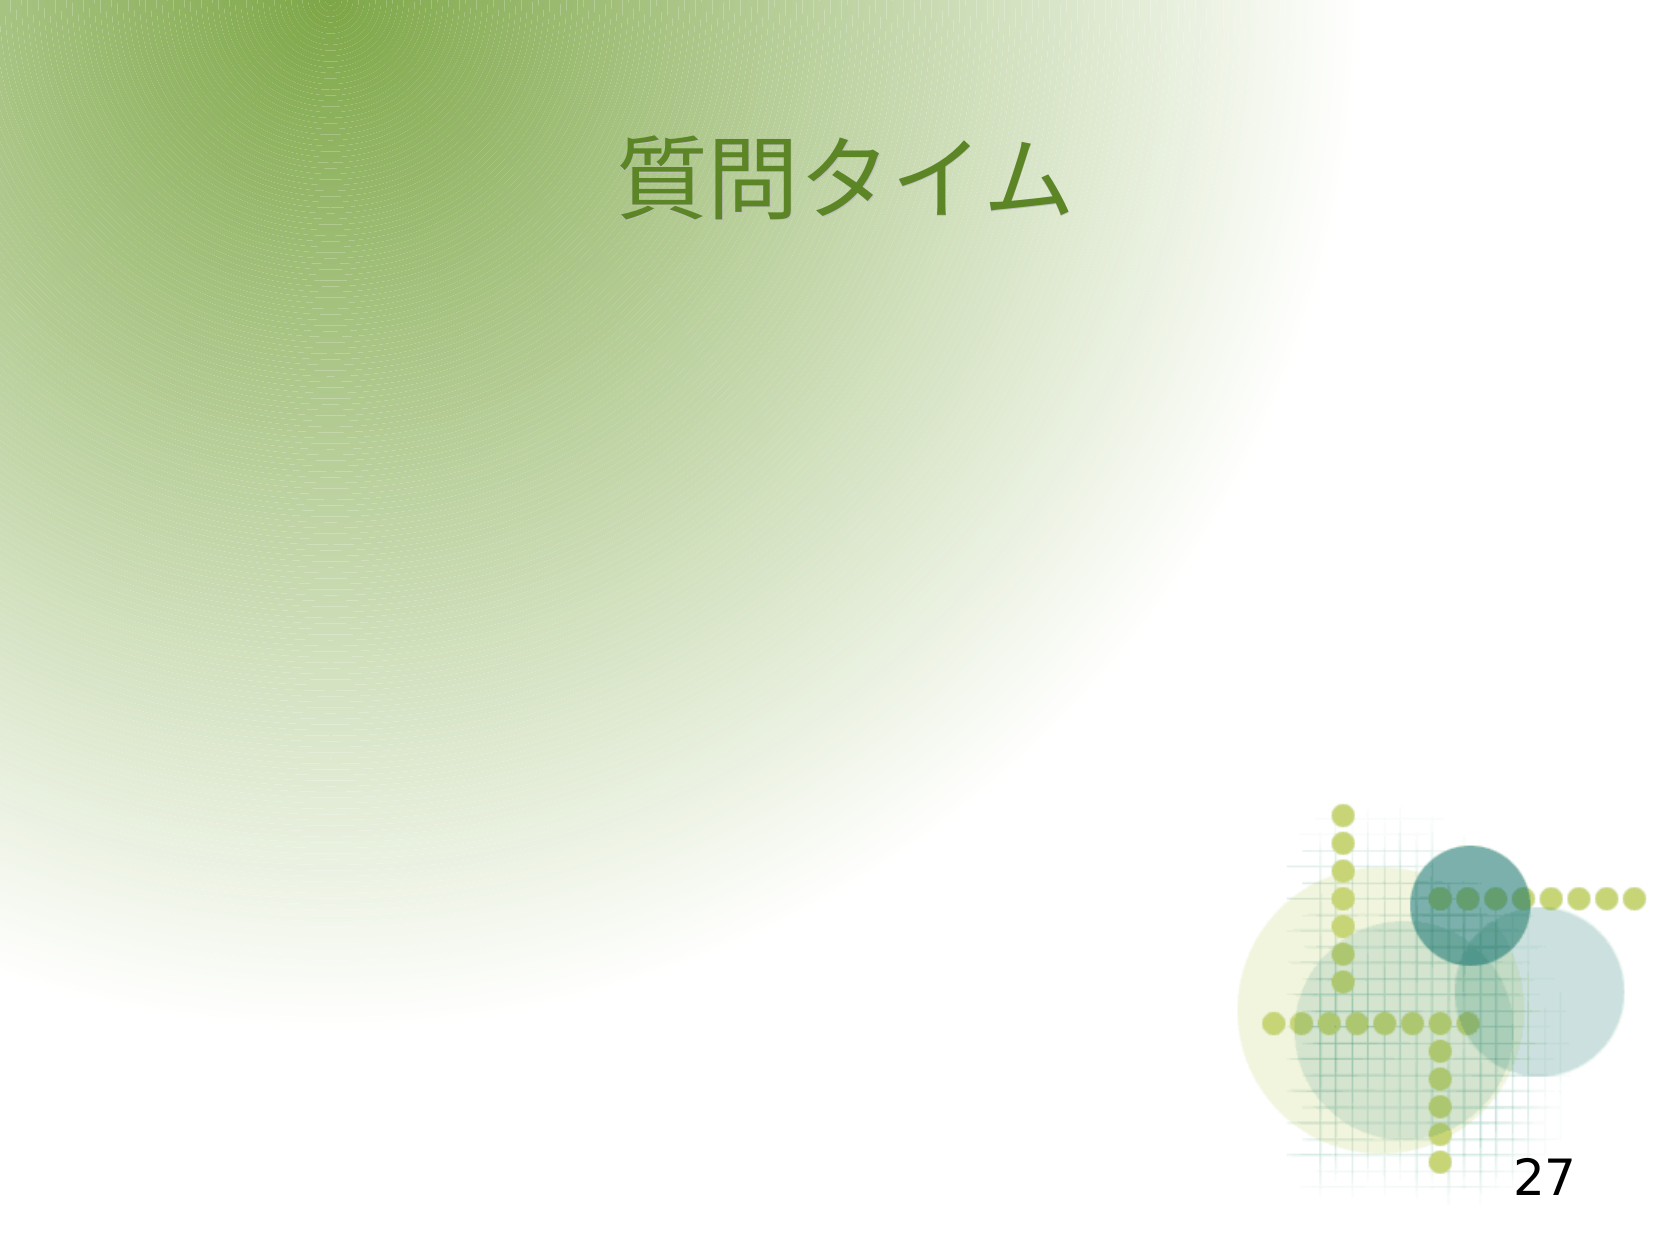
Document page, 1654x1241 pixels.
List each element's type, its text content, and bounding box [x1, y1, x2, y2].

picture [1224, 792, 1654, 1211]
title 質問タイム [121, 73, 1534, 281]
